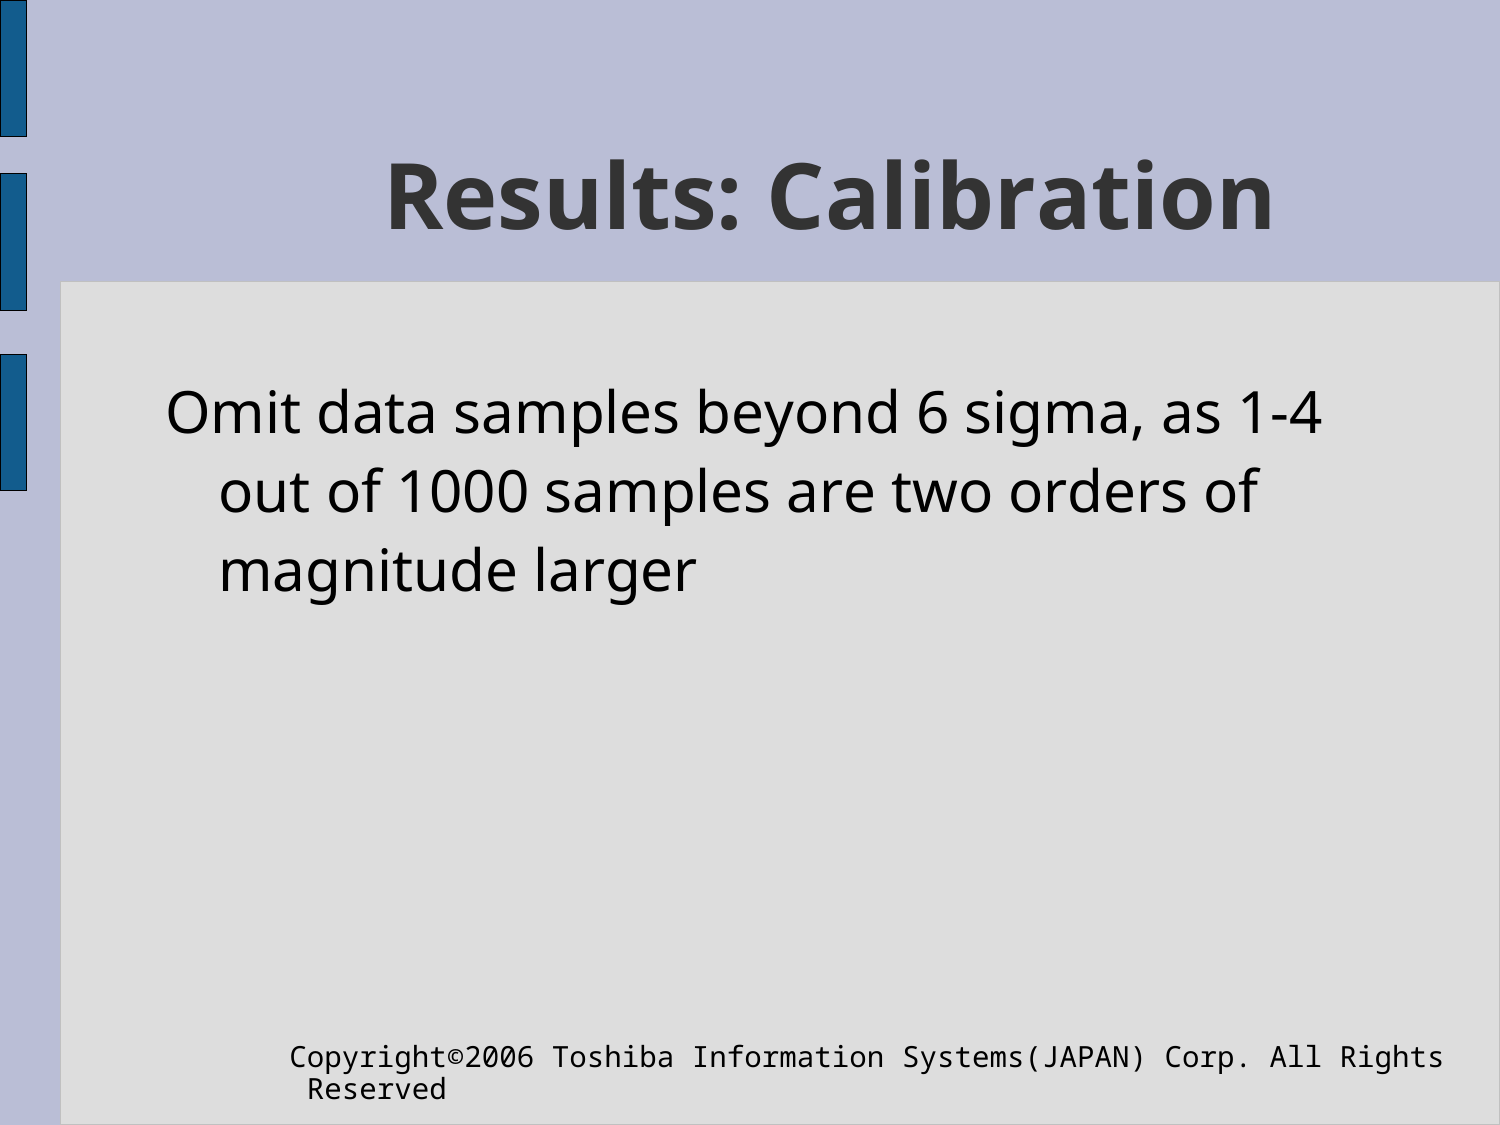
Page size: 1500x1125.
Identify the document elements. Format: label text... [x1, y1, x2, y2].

title Results: Calibration [225, 99, 1436, 288]
list Omit data samples beyond 6 sigma, as 1-4 out of 1000 samples are two orders of magnitude larger [132, 363, 1439, 1000]
